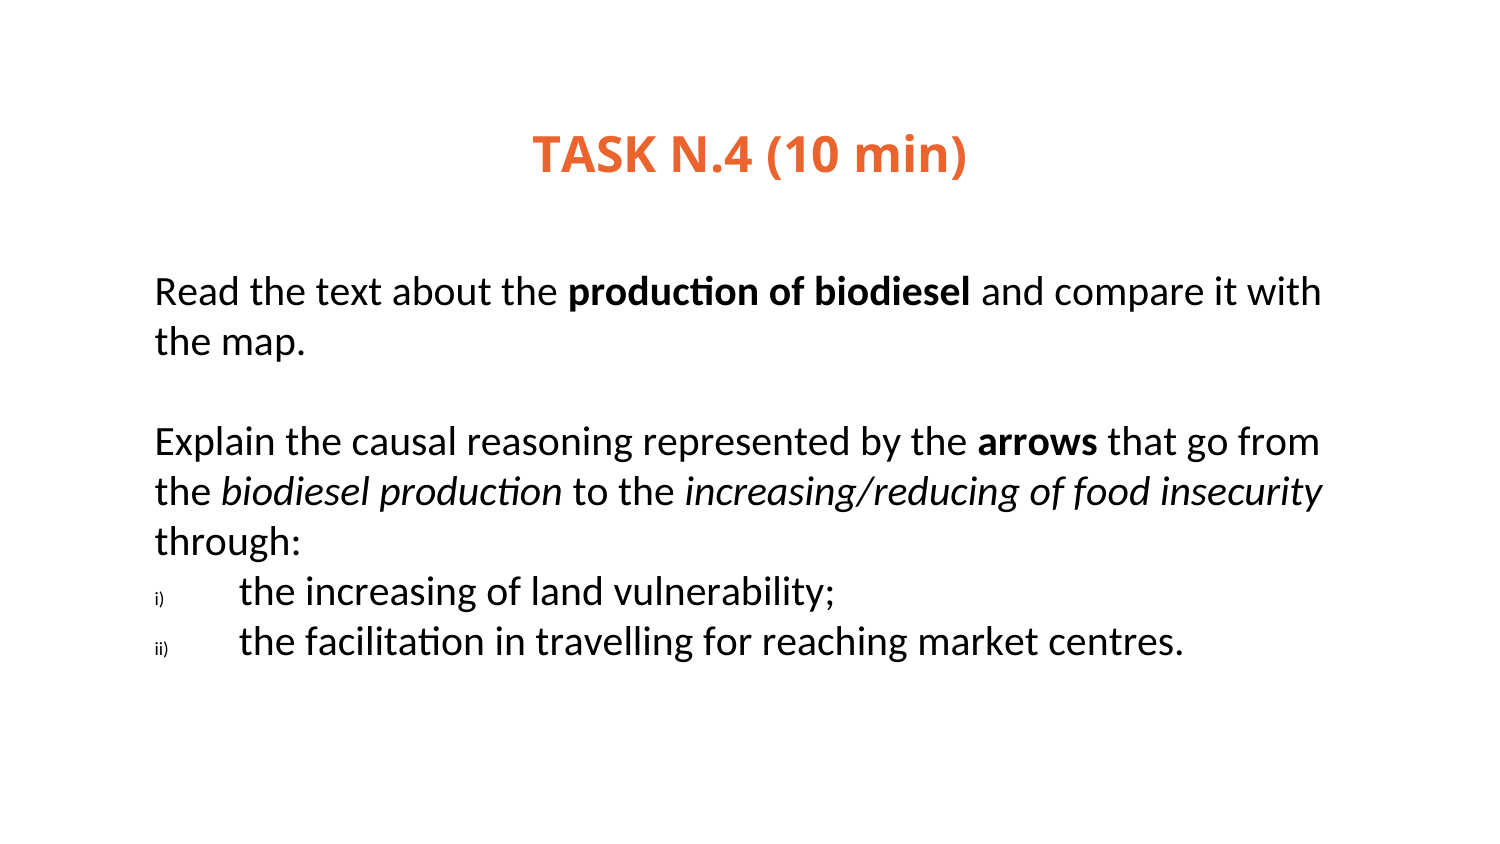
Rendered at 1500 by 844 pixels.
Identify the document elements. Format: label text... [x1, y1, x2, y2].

text_box TASK N.4 (10 min) [495, 115, 1005, 190]
text_box Read the text about the production of biodiesel and compare it with the map. Explain the causal reasoning represented by the arrows that go from the biodiesel production to the increasing/reducing of food insecurity through: the increasing of land vulnerability; the facilitation in travelling for reaching market centres. [140, 256, 1360, 672]
